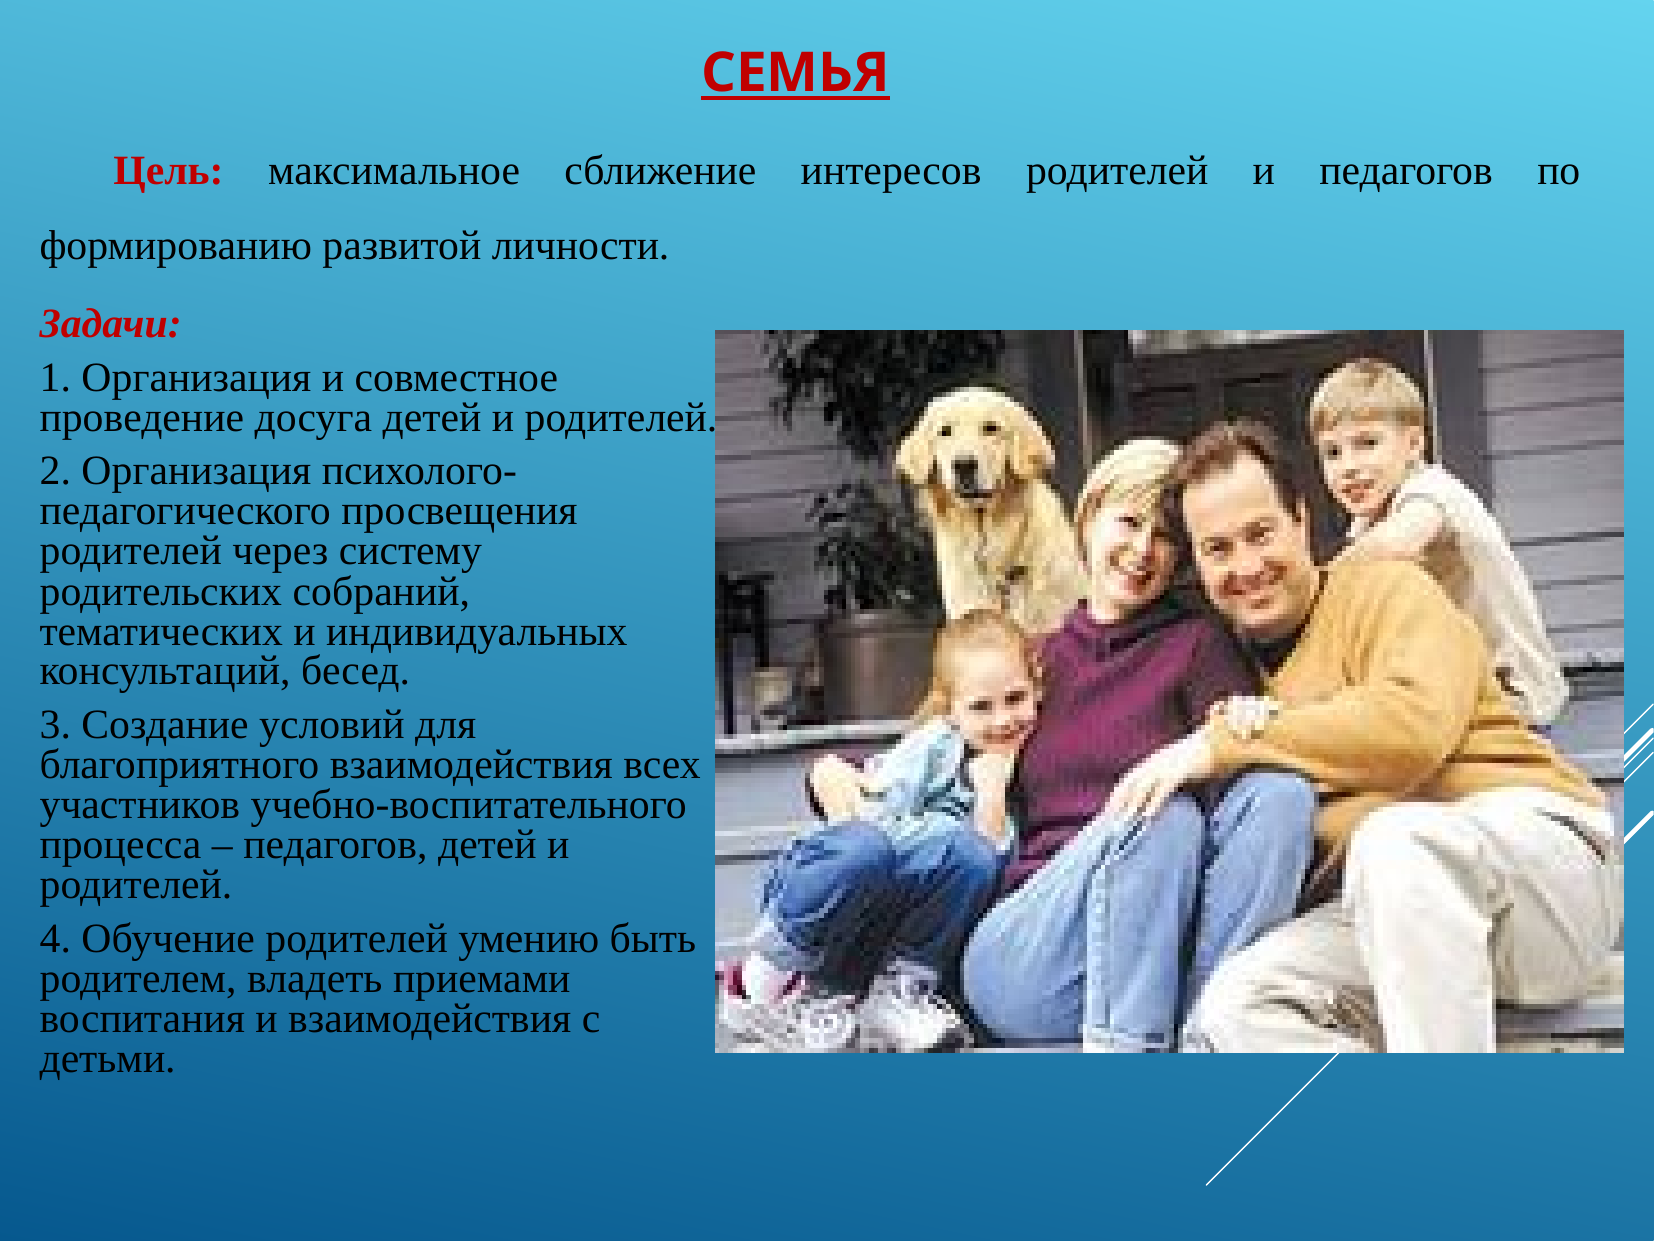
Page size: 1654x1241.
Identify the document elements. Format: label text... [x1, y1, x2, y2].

list СЕМЬЯ [686, 0, 1359, 110]
text_box Цель: максимальное сближение интересов родителей и педагогов по формированию развитой личности. [25, 110, 1596, 275]
list Задачи: 1. Организация и совместное проведение досуга детей и родителей. 2. Организация психолого-педагогического просвещения родителей через систему родительских собраний, тематических и индивидуальных консультаций, бесед. 3. Создание условий для благоприятного взаимодействия всех участников учебно-воспитательного процесса – педагогов, детей и родителей. 4. Обучение родителей умению быть родителем, владеть приемами воспитания и взаимодействия с детьми. [24, 297, 739, 1181]
picture [715, 330, 1624, 1053]
